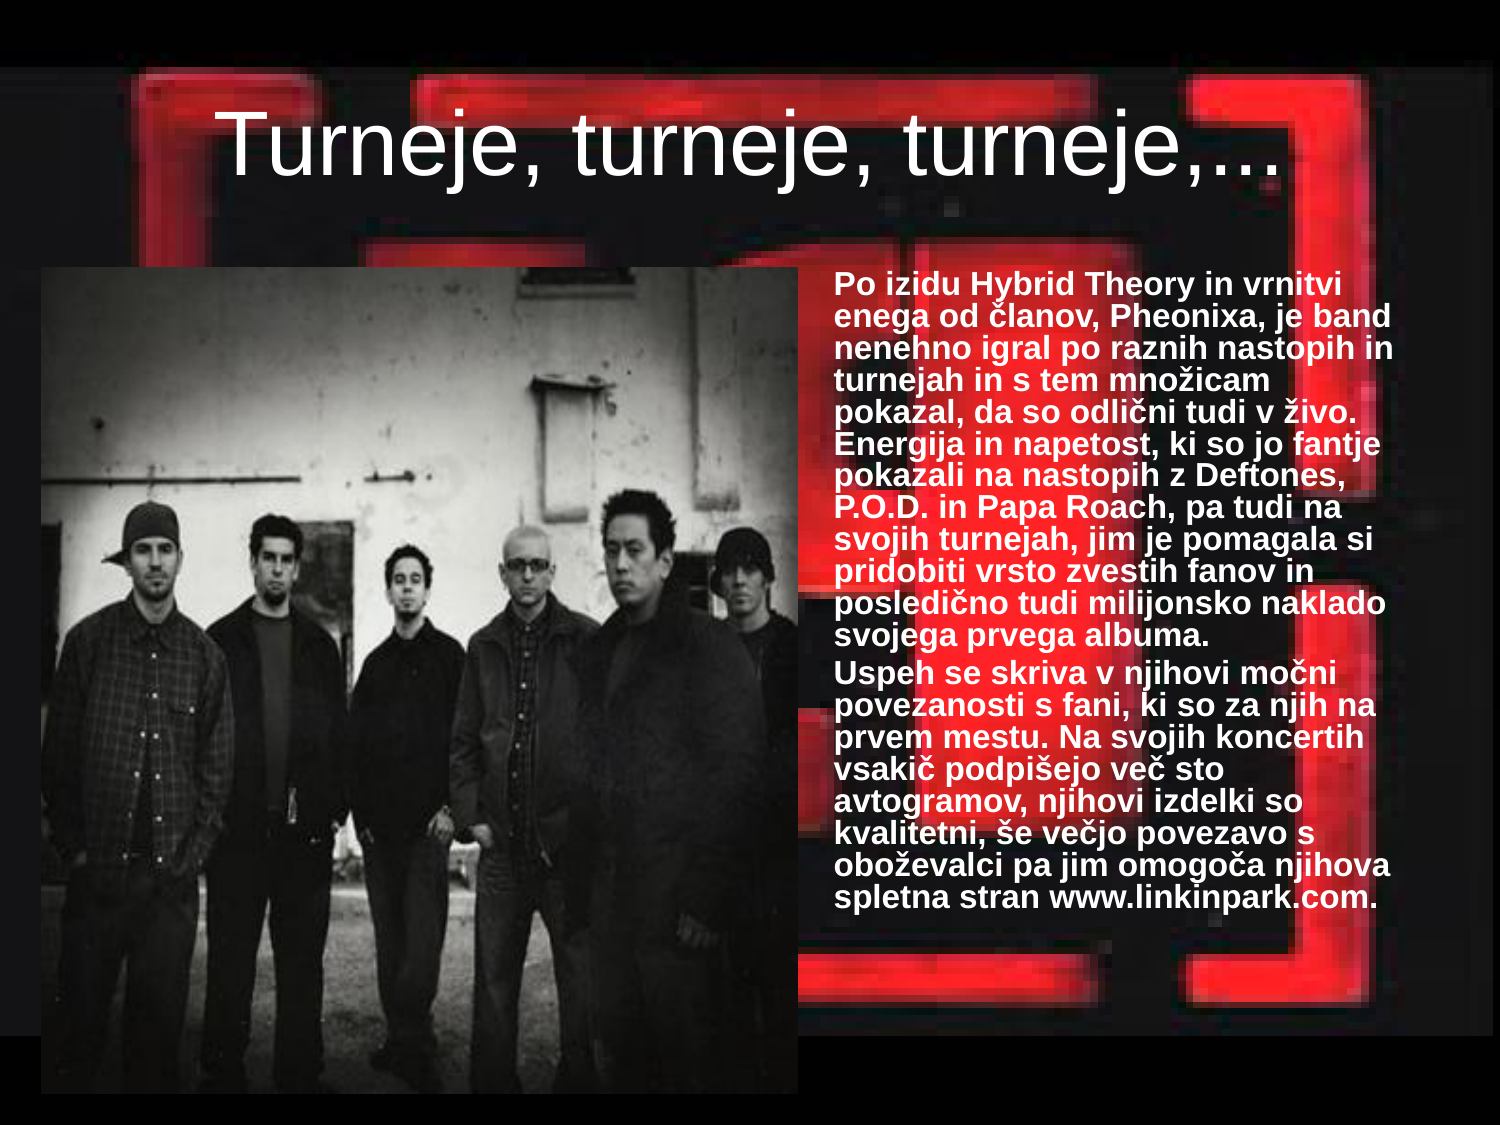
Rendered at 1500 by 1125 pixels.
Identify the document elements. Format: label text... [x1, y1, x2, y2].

title Turneje, turneje, turneje,... [75, 45, 1425, 233]
list Po izidu Hybrid Theory in vrnitvi enega od članov, Pheonixa, je band nenehno igral po raznih nastopih in turnejah in s tem množicam pokazal, da so odlični tudi v živo. Energija in napetost, ki so jo fantje pokazali na nastopih z Deftones, P.O.D. in Papa Roach, pa tudi na svojih turnejah, jim je pomagala si pridobiti vrsto zvestih fanov in posledično tudi milijonsko naklado svojega prvega albuma. Uspeh se skriva v njihovi močni povezanosti s fani, ki so za njih na prvem mestu. Na svojih koncertih vsakič podpišejo več sto avtogramov, njihovi izdelki so kvalitetni, še večjo povezavo s oboževalci pa jim omogoča njihova spletna stran www.linkinpark.com. [762, 262, 1425, 1005]
picture [0, 0, 1500, 1125]
